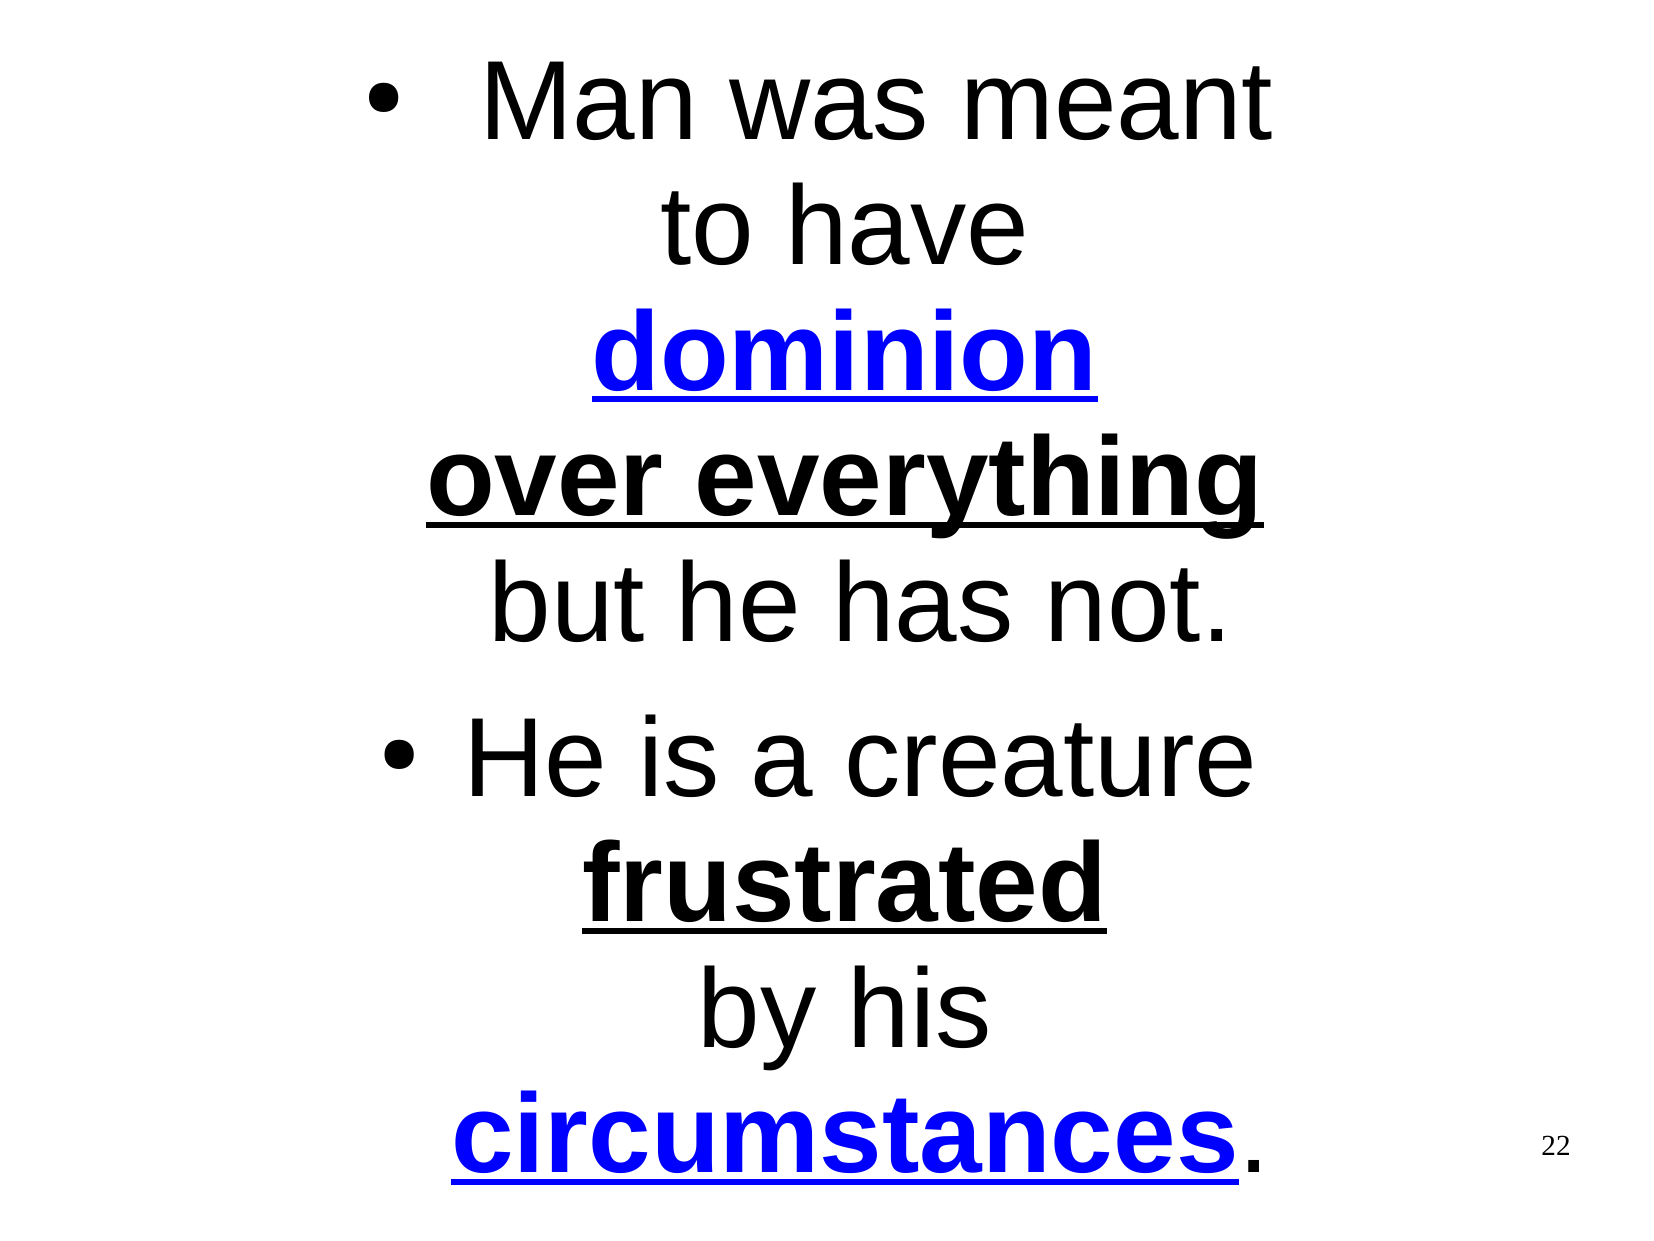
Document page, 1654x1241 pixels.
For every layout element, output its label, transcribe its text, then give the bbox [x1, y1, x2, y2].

list Man was meant to have dominion over everything but he has not. He is a creature frustrated by his circumstances. [37, 37, 1613, 1238]
